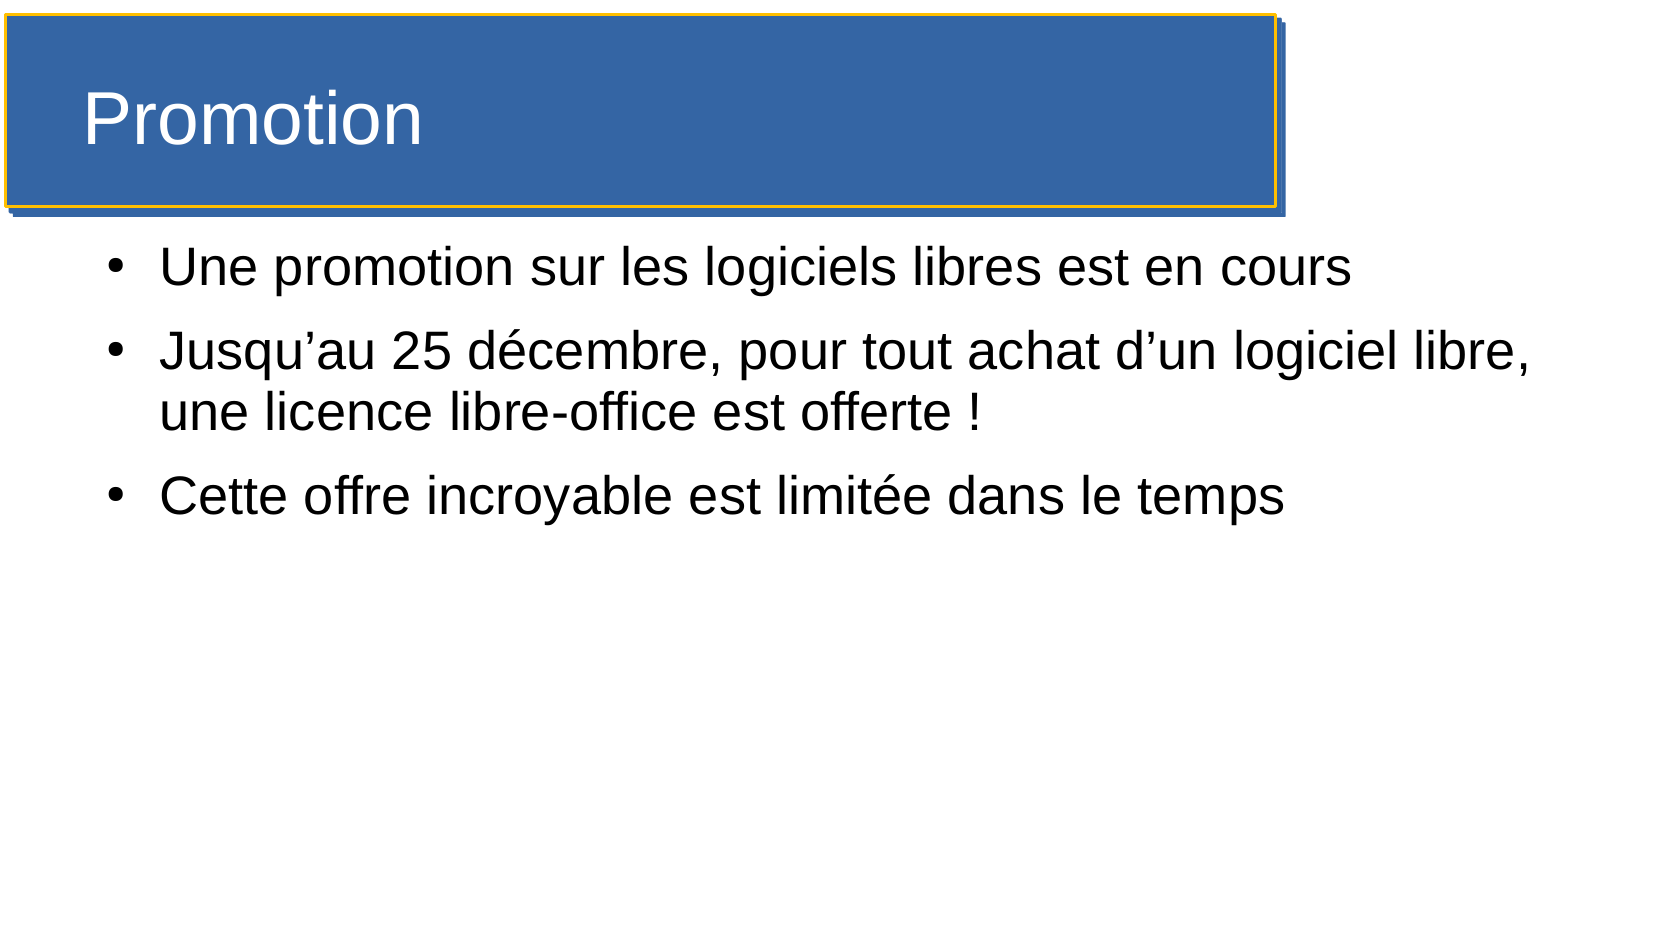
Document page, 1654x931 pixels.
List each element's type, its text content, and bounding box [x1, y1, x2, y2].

list Une promotion sur les logiciels libres est en cours Jusqu’au 25 décembre, pour tout achat d’un logiciel libre, une licence libre-office est offerte ! Cette offre incroyable est limitée dans le temps [88, 236, 1565, 798]
title Promotion [82, 44, 1235, 192]
